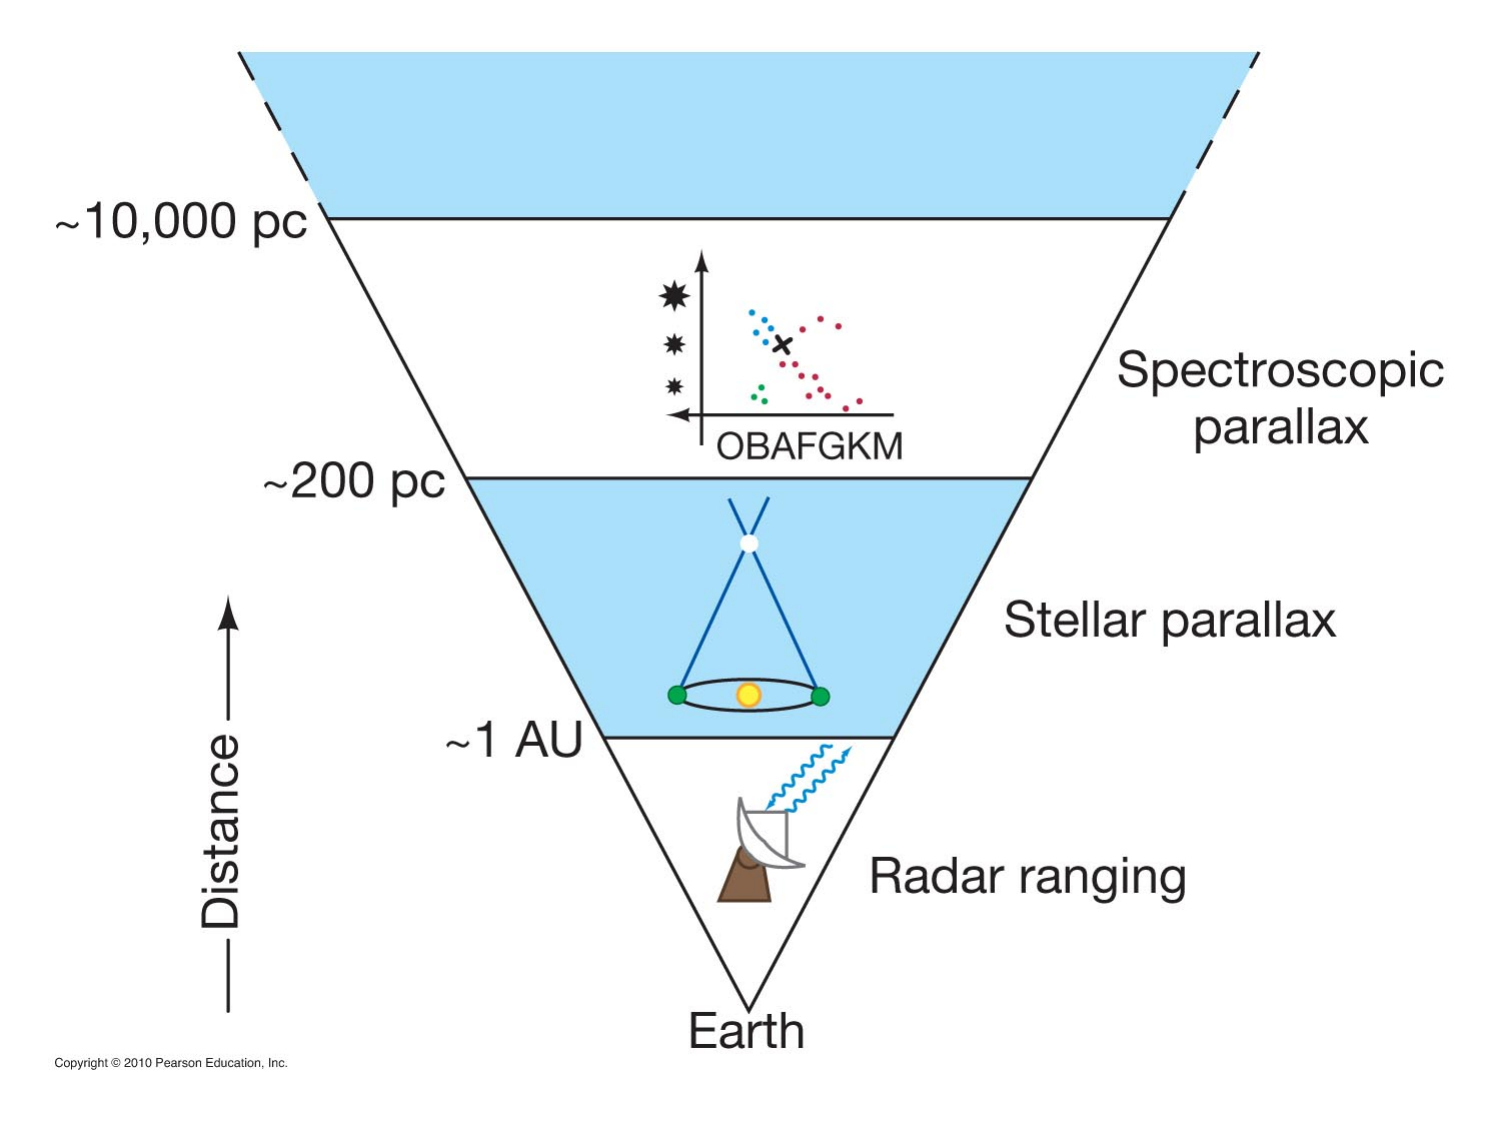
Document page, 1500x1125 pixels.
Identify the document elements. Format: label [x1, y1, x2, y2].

picture [48, 45, 1451, 1079]
